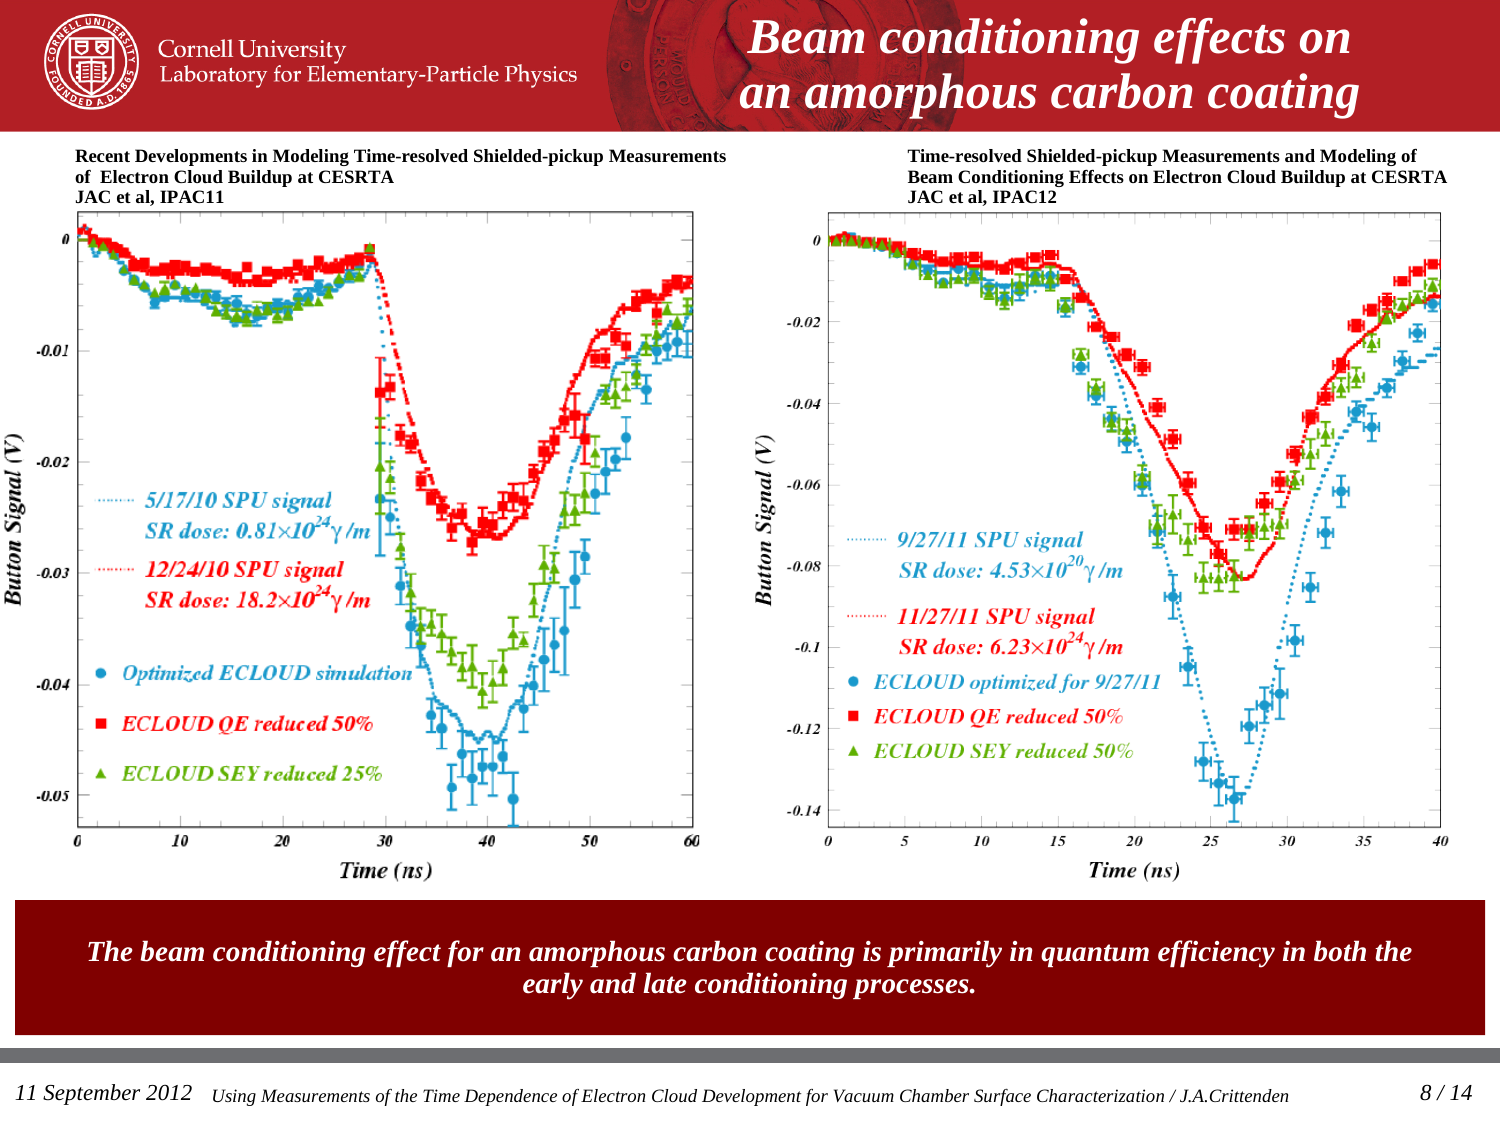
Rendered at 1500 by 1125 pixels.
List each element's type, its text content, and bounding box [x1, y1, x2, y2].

picture [0, 209, 705, 886]
picture [0, 0, 1500, 132]
picture [750, 209, 1455, 886]
text_box Recent Developments in Modeling Time-resolved Shielded-pickup Measurements of Electron Cloud Buildup at CESRTA JAC et al, IPAC11 [75, 145, 731, 208]
text_box Time-resolved Shielded-pickup Measurements and Modeling of Beam Conditioning Effects on Electron Cloud Buildup at CESRTA JAC et al, IPAC12 [907, 145, 1448, 208]
title Beam conditioning effects on an amorphous carbon coating [600, 0, 1500, 128]
text_box The beam conditioning effect for an amorphous carbon coating is primarily in quantum efficiency in both the early and late conditioning processes. [15, 900, 1486, 1036]
